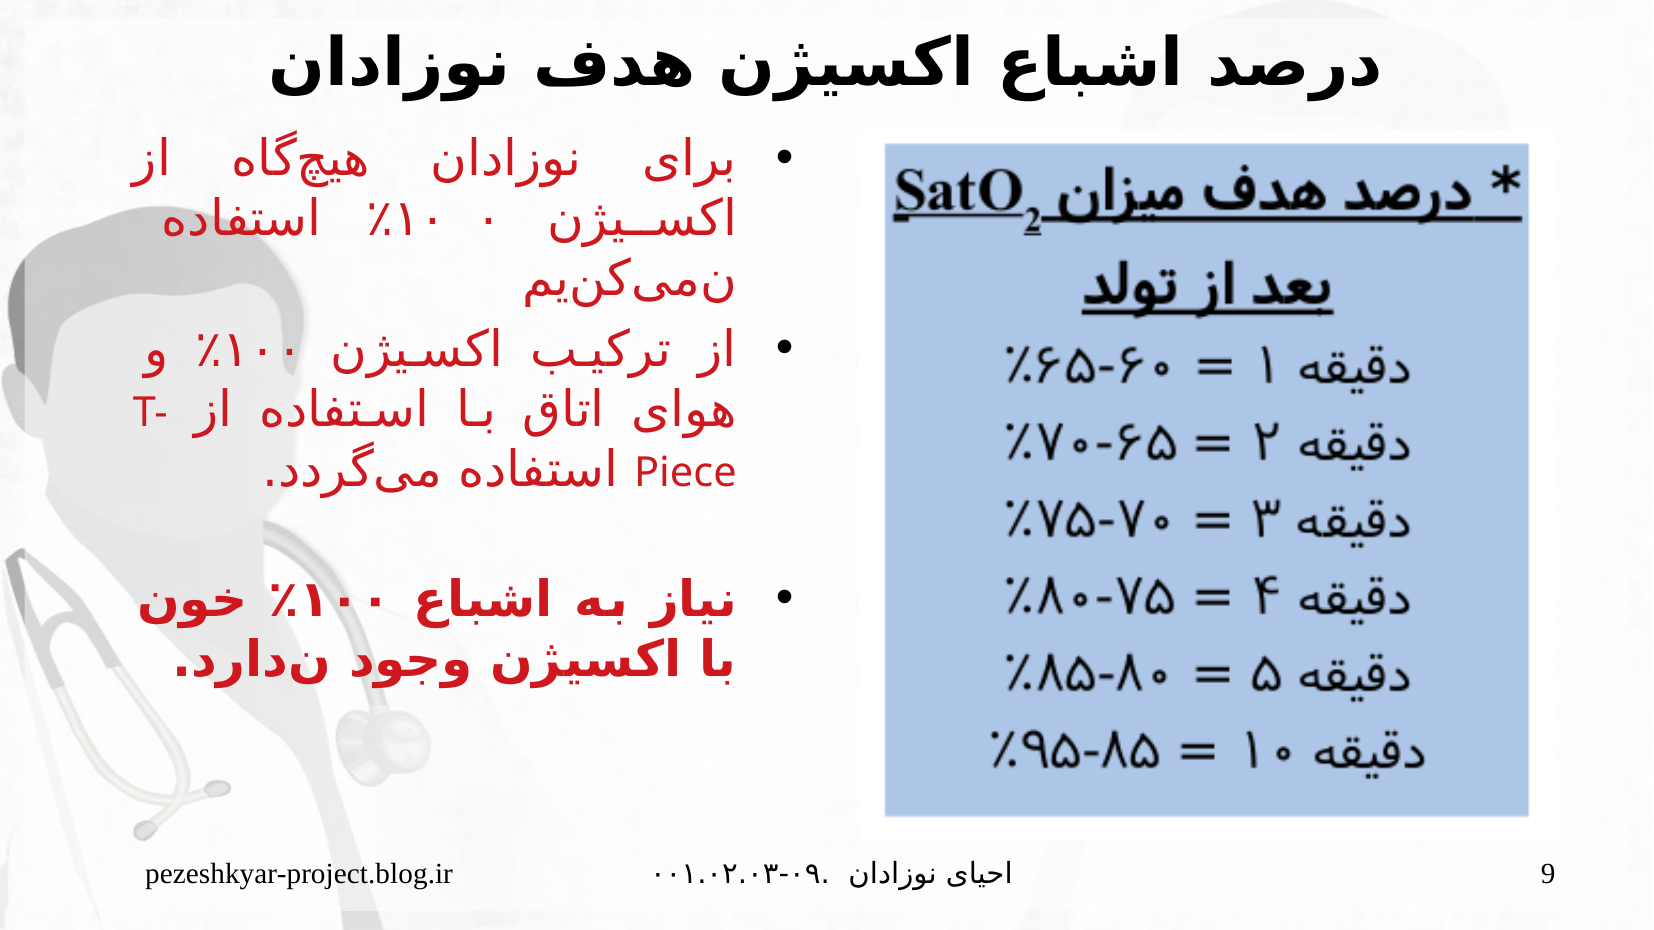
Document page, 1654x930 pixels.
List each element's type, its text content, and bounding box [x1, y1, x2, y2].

picture [0, 0, 1654, 930]
list برای نوزادان هیچ‌گاه از اکسیژن ۱۰۰٪ استفاده ن‌می‌کن‌یم از ترکیب اکسیژن ۱۰۰٪ و هوای اتاق با استفاده از T-Piece استفاده می‌گردد. نیاز به اشباع ۱۰۰٪ خون با اکسیژن وجود ن‌دارد. [118, 118, 808, 839]
title درصد اشباع اکسیژن هدف نوزادان [82, 10, 1570, 107]
